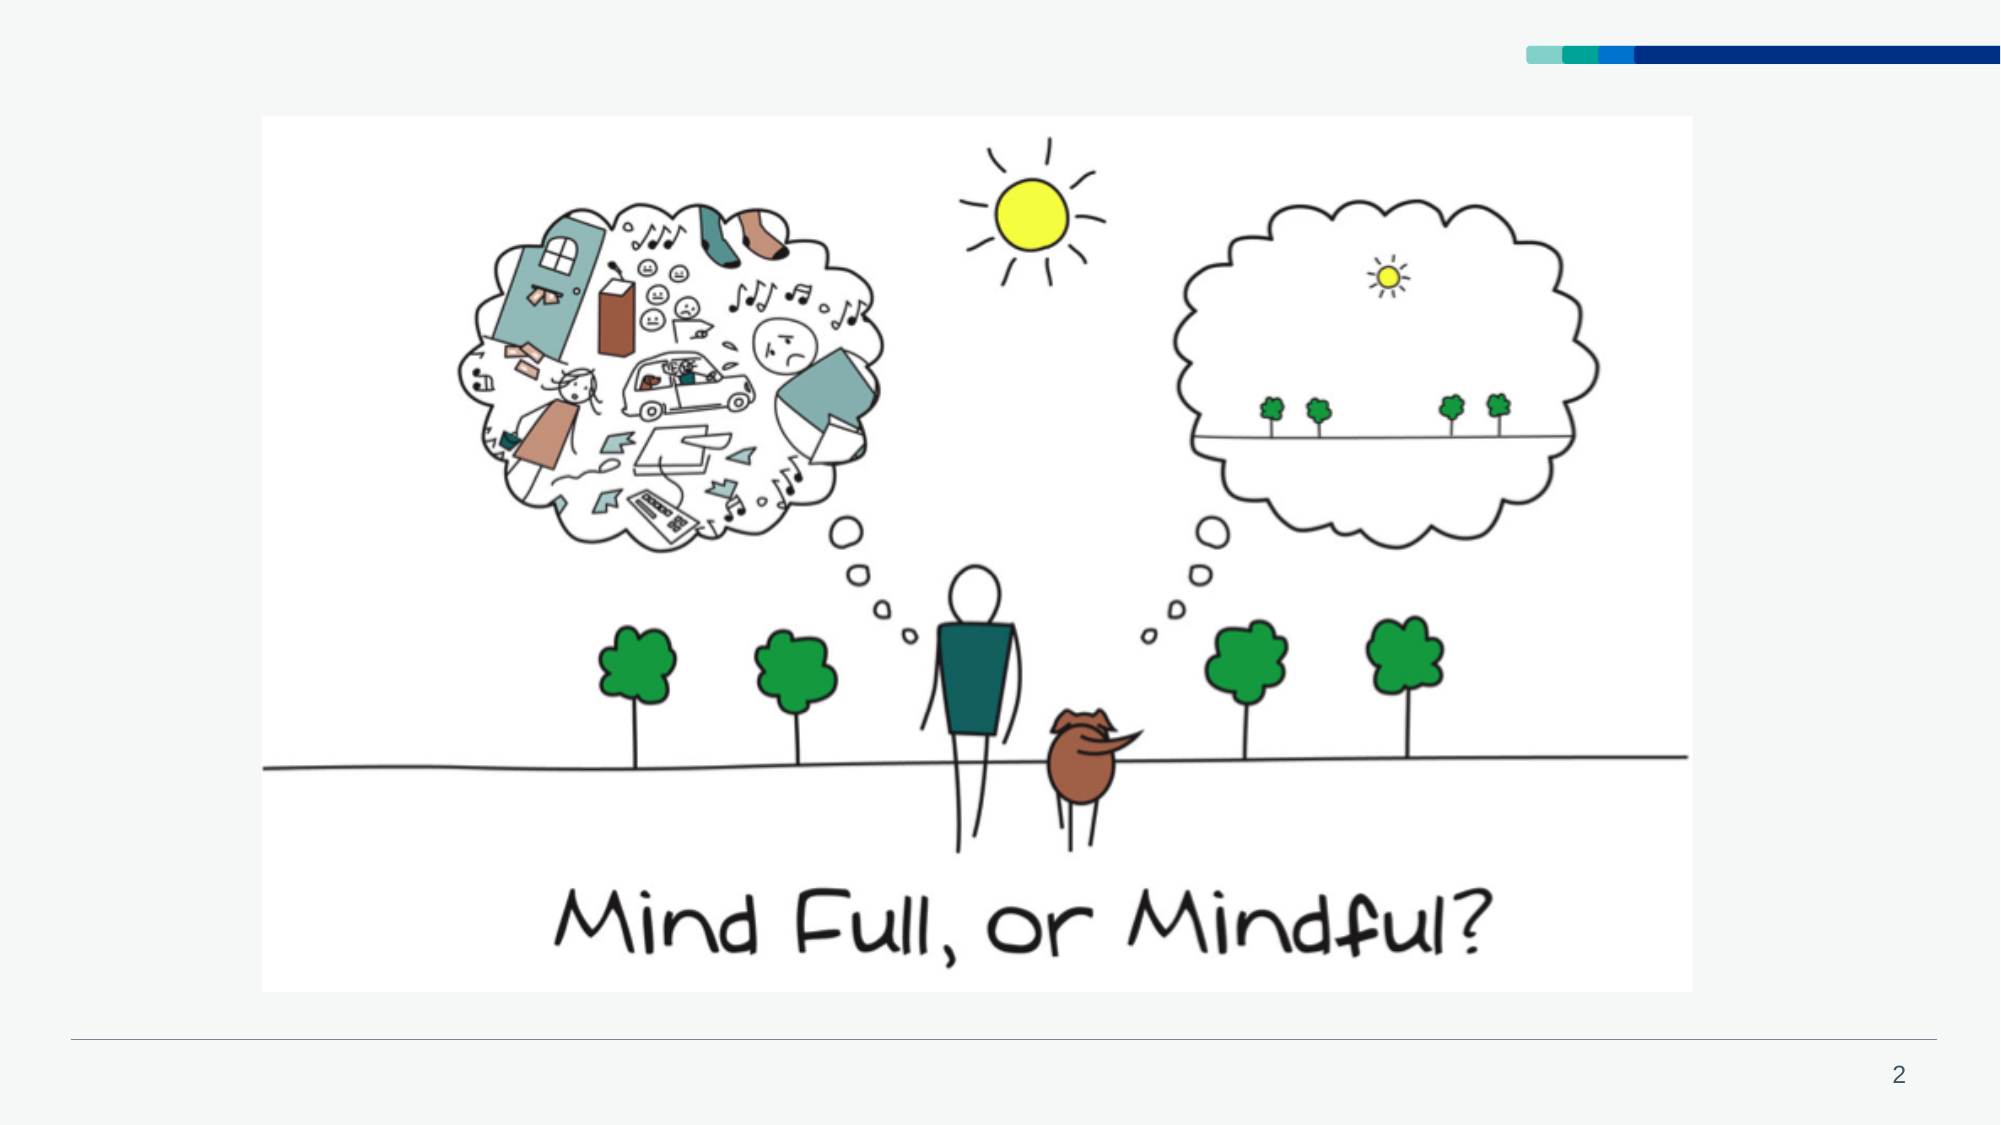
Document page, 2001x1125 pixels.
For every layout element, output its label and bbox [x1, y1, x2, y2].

picture [261, 116, 1693, 992]
